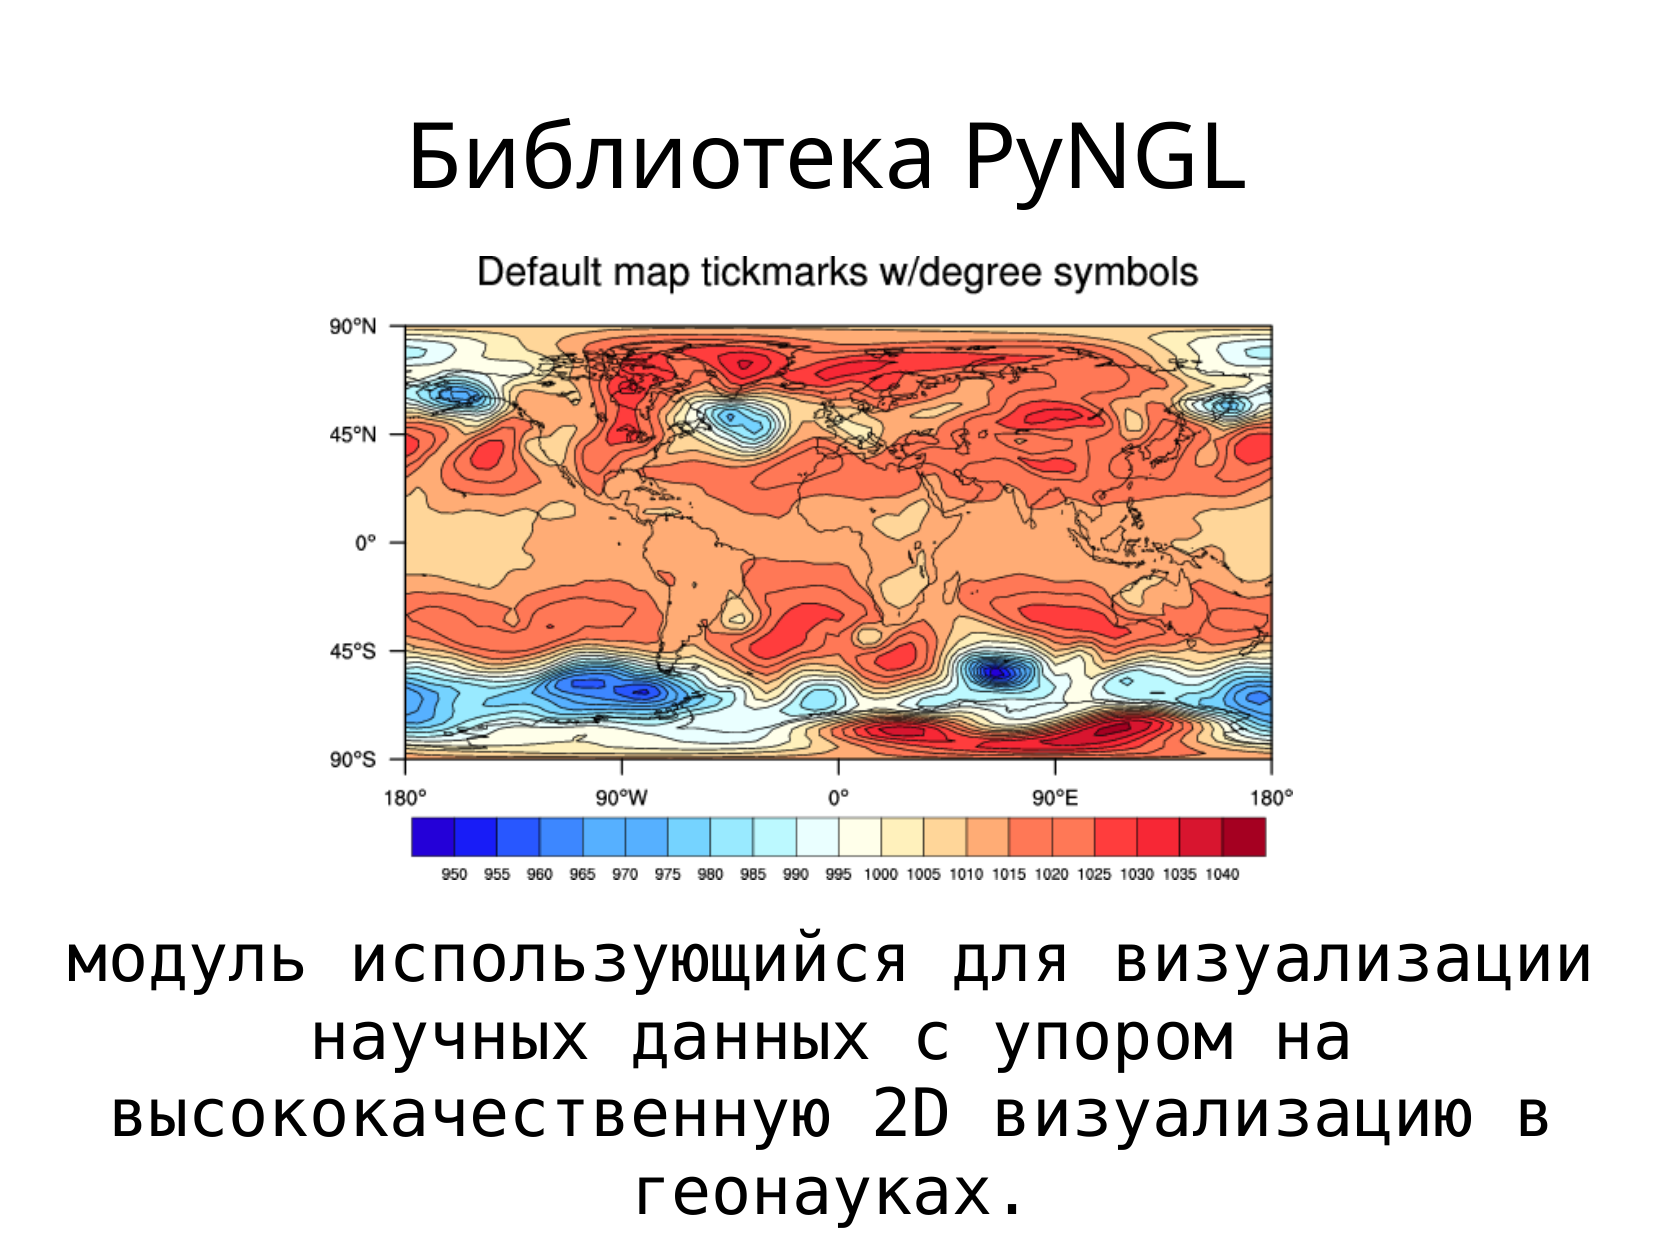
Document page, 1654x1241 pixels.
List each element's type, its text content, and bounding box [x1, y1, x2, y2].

title Библиотека PyNGL [82, 49, 1571, 257]
subtitle модуль использующийся для визуализации научных данных с упором на высококачественную 2D визуализацию в геонауках. [23, 919, 1642, 1231]
picture [330, 256, 1293, 880]
